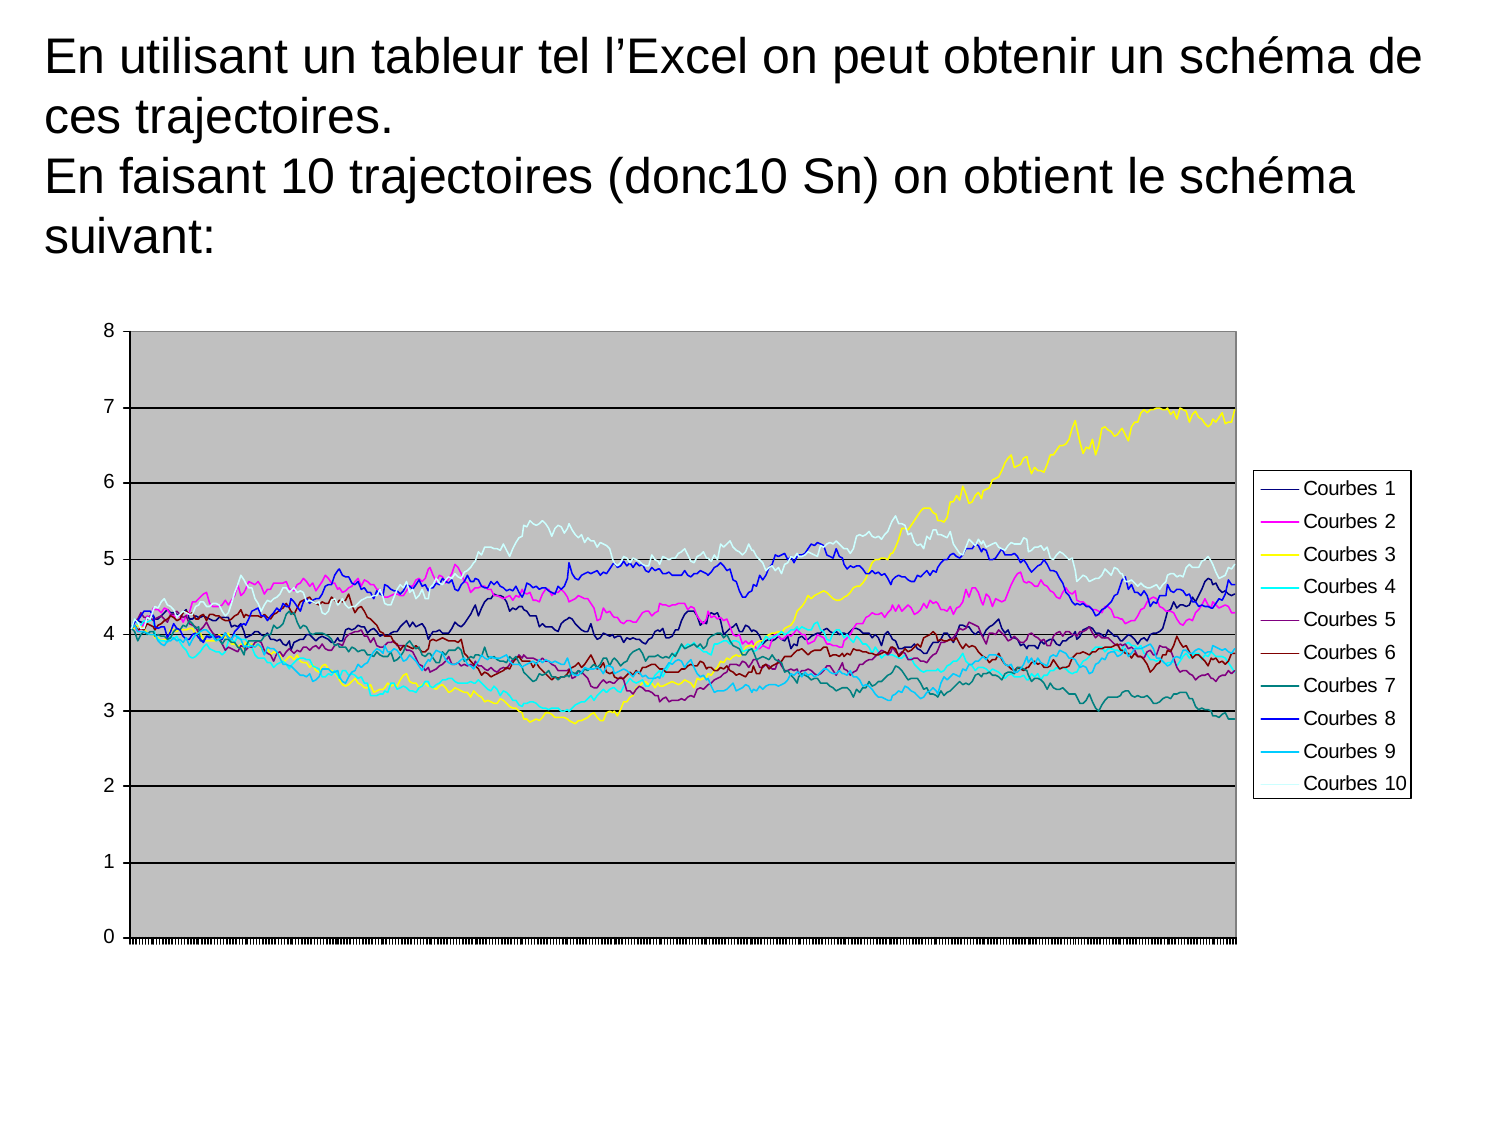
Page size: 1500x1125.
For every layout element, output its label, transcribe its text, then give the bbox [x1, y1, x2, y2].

chart [76, 290, 1427, 1010]
title En utilisant un tableur tel l’Excel on peut obtenir un schéma de ces trajectoires. En faisant 10 trajectoires (donc10 Sn) on obtient le schéma suivant: [29, 16, 1471, 332]
